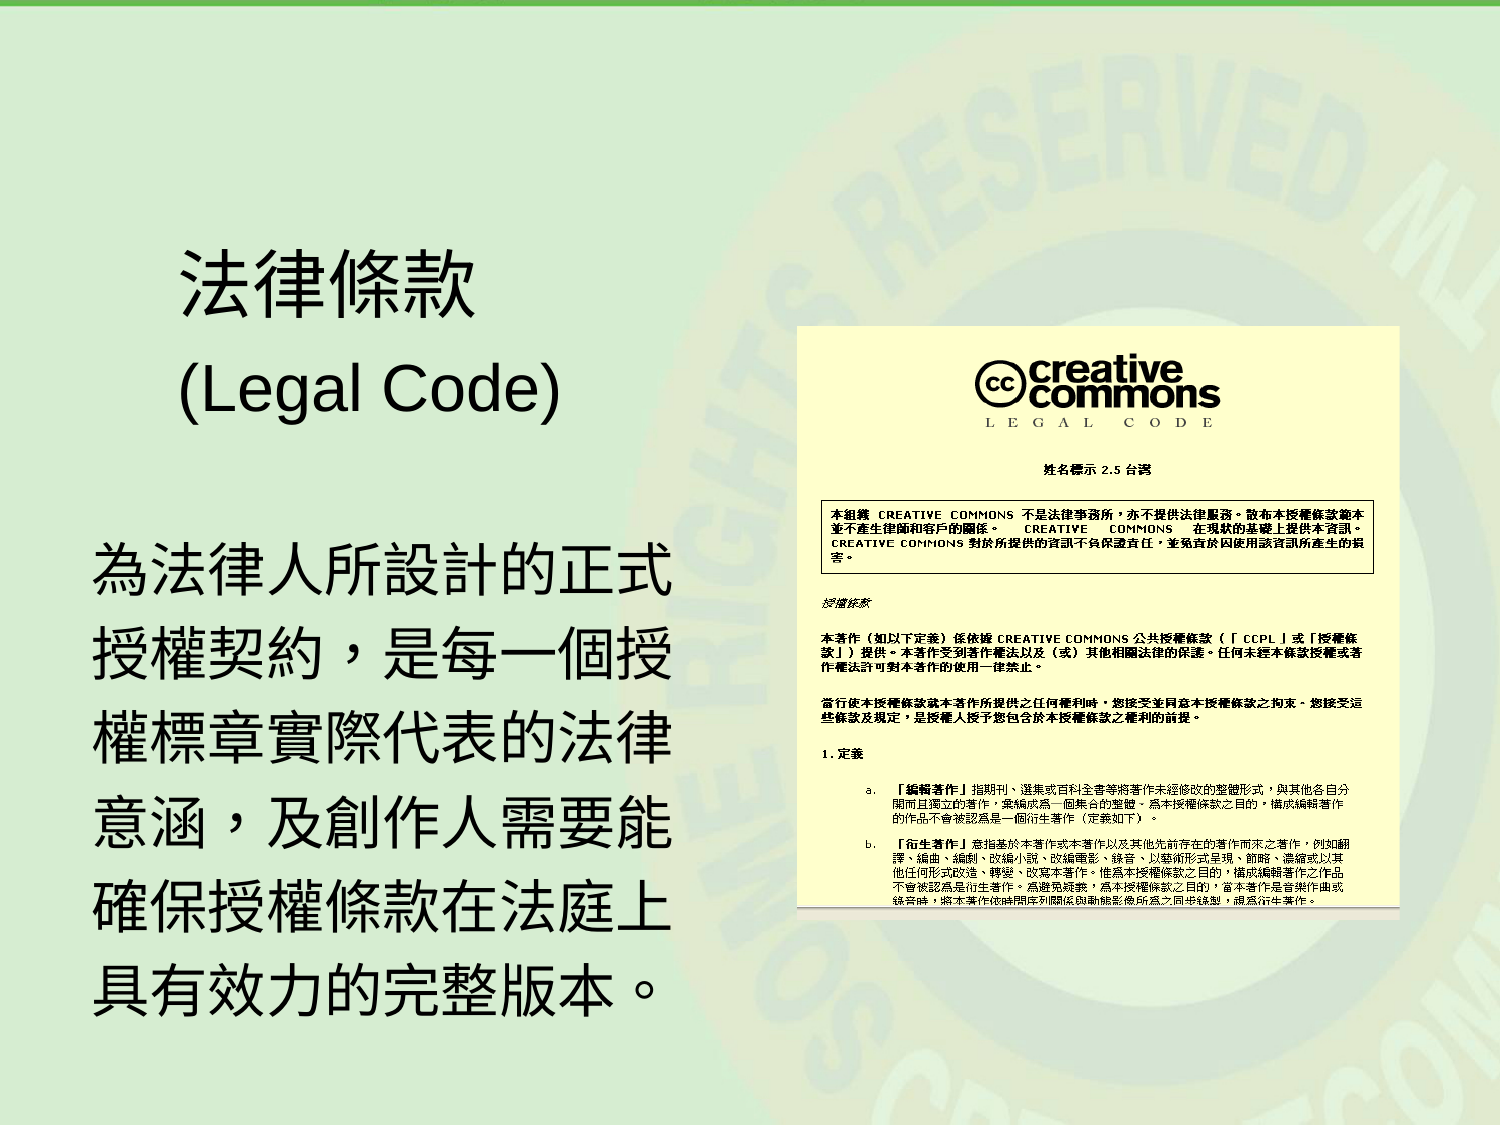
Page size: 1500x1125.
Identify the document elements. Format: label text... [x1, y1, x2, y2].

title 法律條款 (Legal Code) 為法律人所設計的正式授權契約，是每一個授權標章實際代表的法律意涵，及創作人需要能確保授權條款在法庭上具有效力的完整版本。 [76, 274, 741, 981]
picture [0, 0, 1500, 1125]
